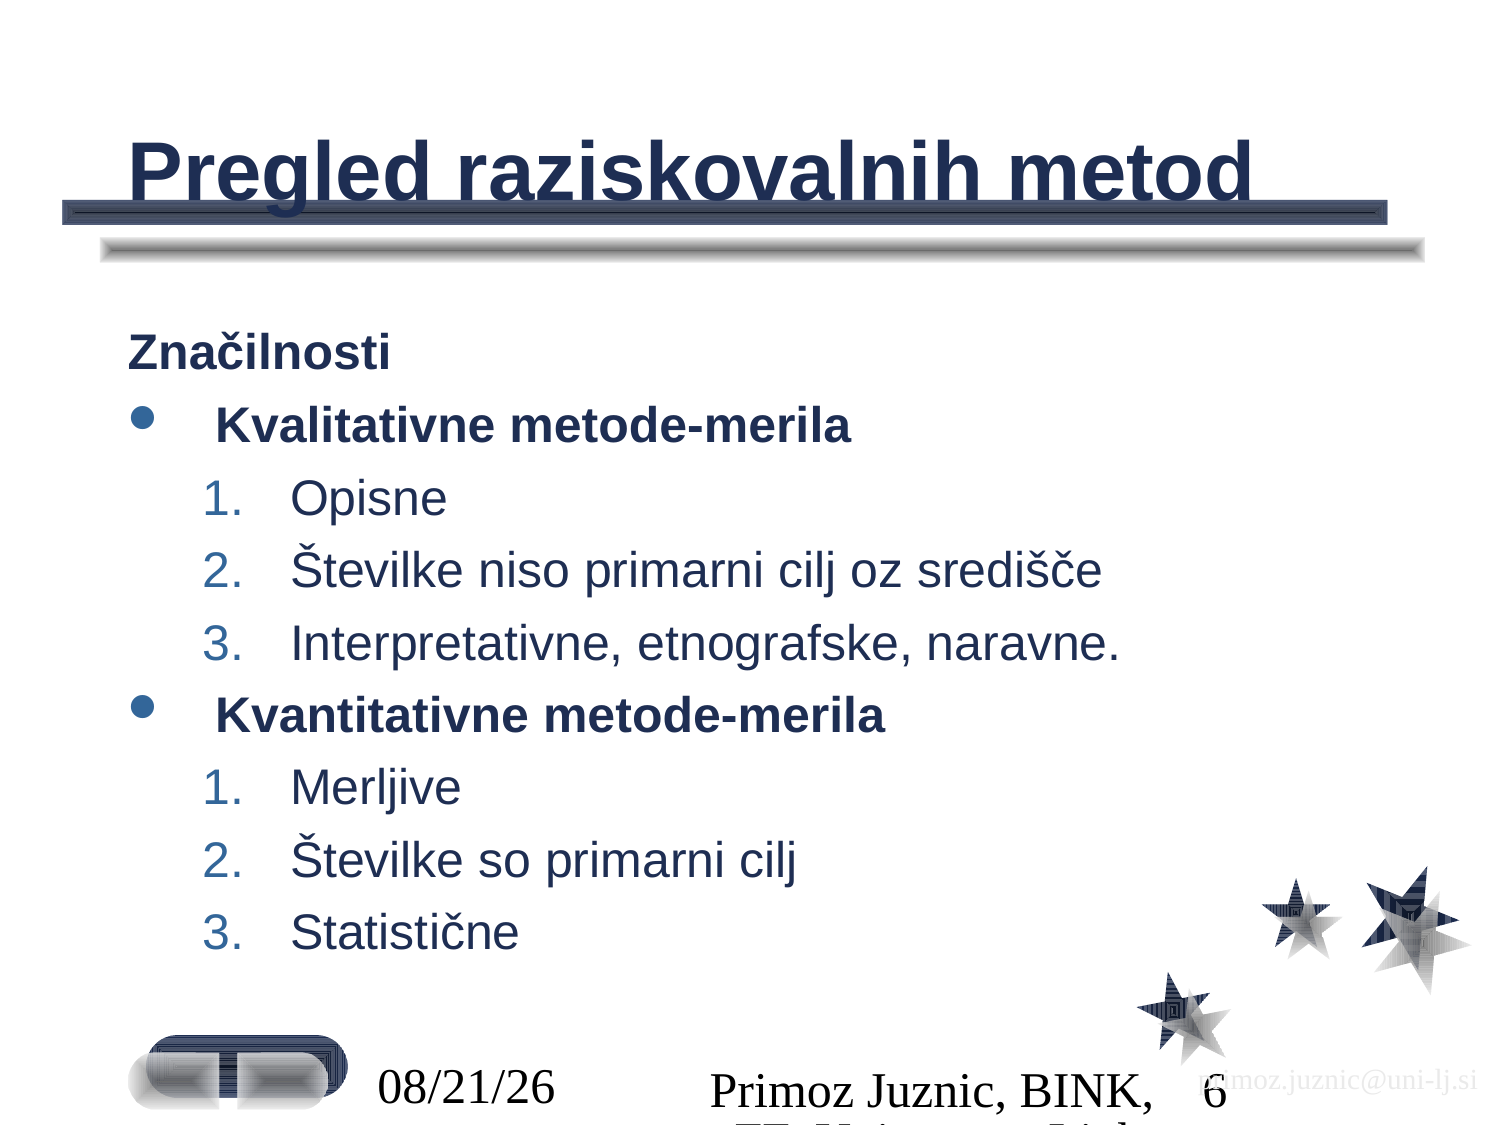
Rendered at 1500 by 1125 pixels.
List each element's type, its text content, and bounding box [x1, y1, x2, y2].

list Značilnosti Kvalitativne metode-merila Opisne Številke niso primarni cilj oz središče Interpretativne, etnografske, naravne. Kvantitativne metode-merila Merljive Številke so primarni cilj Statistične [112, 312, 1388, 1040]
title Pregled raziskovalnih metod [112, 37, 1388, 225]
